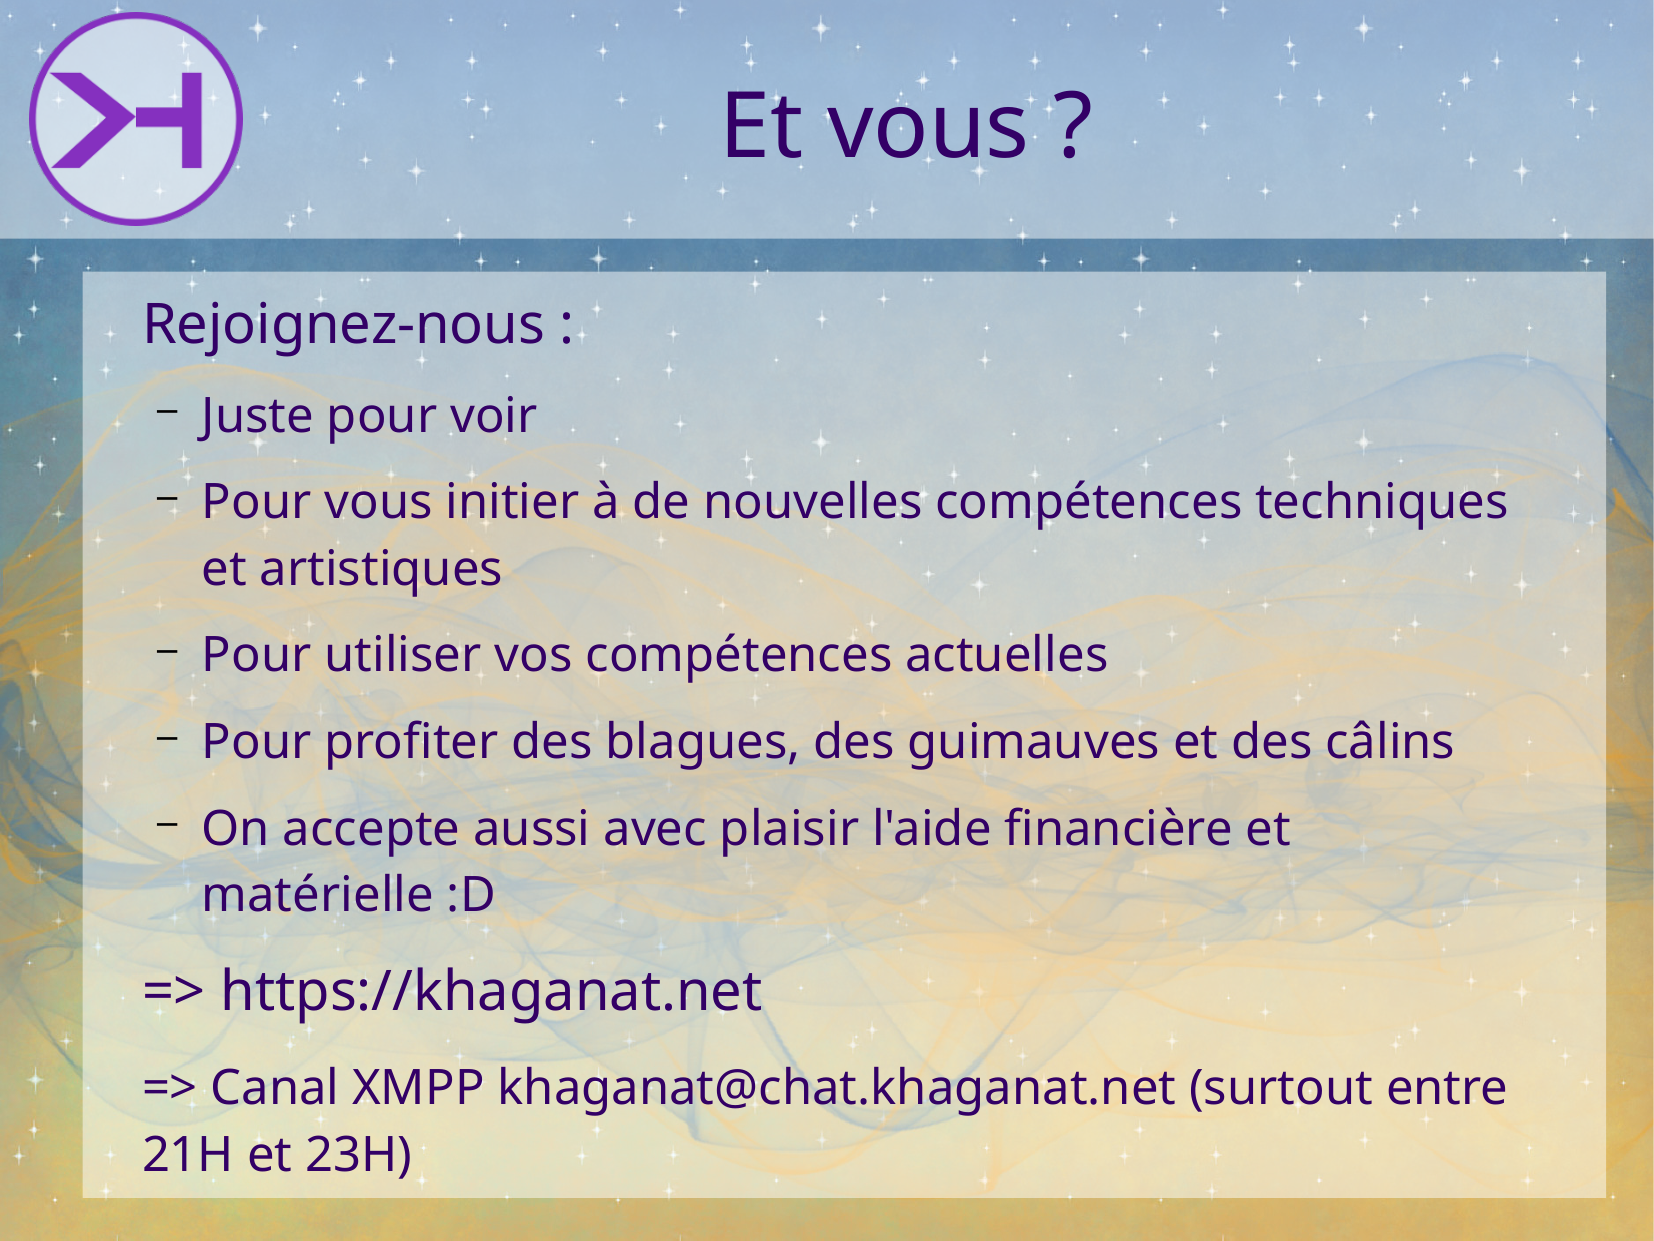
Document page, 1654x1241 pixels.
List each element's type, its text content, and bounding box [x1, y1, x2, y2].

title Et vous ? [242, 18, 1571, 226]
list Rejoignez-nous : Juste pour voir Pour vous initier à de nouvelles compétences techniques et artistiques Pour utiliser vos compétences actuelles Pour profiter des blagues, des guimauves et des câlins On accepte aussi avec plaisir l'aide financière et matérielle :D => https://khaganat.net => Canal XMPP khaganat@chat.khaganat.net (surtout entre 21H et 23H) [82, 283, 1560, 1193]
picture [29, 12, 243, 226]
picture [0, 239, 1654, 1241]
